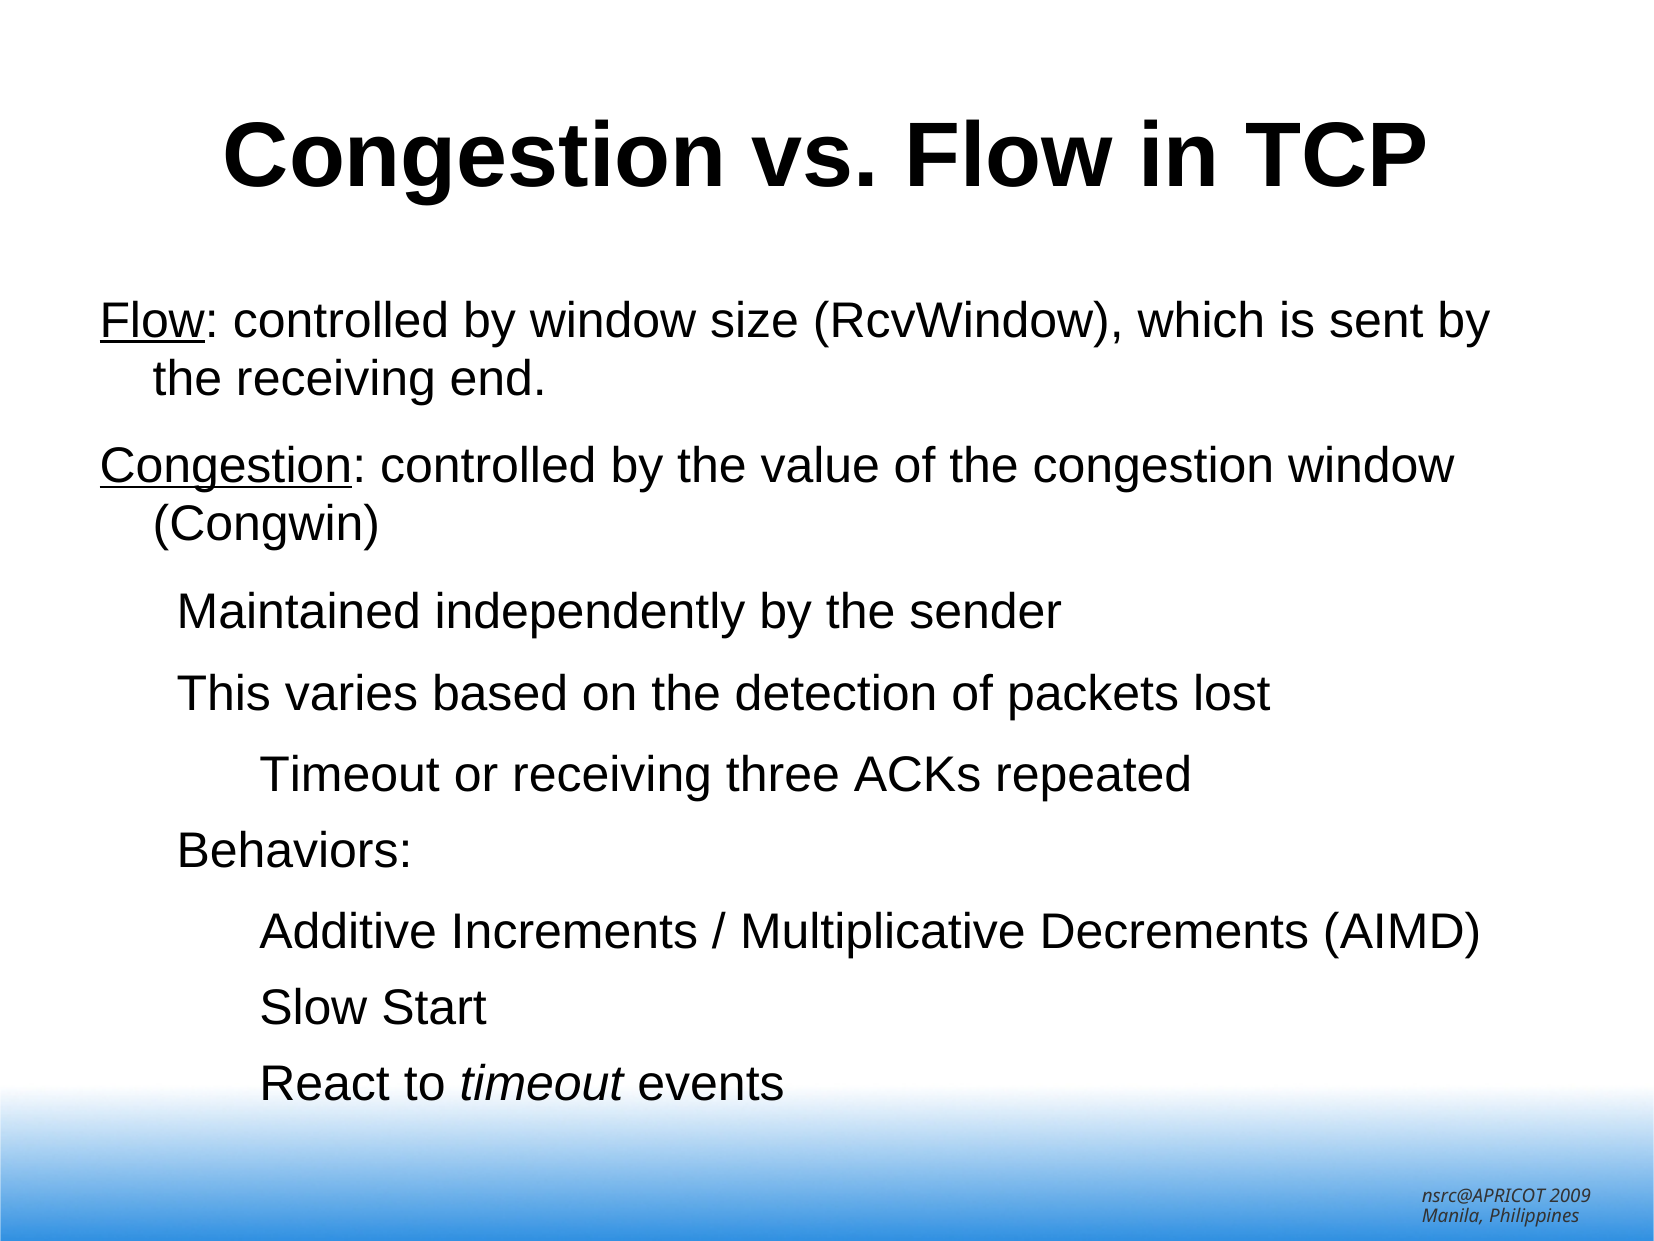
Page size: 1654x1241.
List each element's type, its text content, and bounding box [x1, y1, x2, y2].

title Congestion vs. Flow in TCP [82, 49, 1571, 257]
list Flow: controlled by window size (RcvWindow), which is sent by the receiving end. Congestion: controlled by the value of the congestion window (Congwin) Maintained independently by the sender This varies based on the detection of packets lost Timeout or receiving three ACKs repeated Behaviors: Additive Increments / Multiplicative Decrements (AIMD) Slow Start React to timeout events [82, 290, 1571, 1109]
picture [0, 1083, 1654, 1241]
